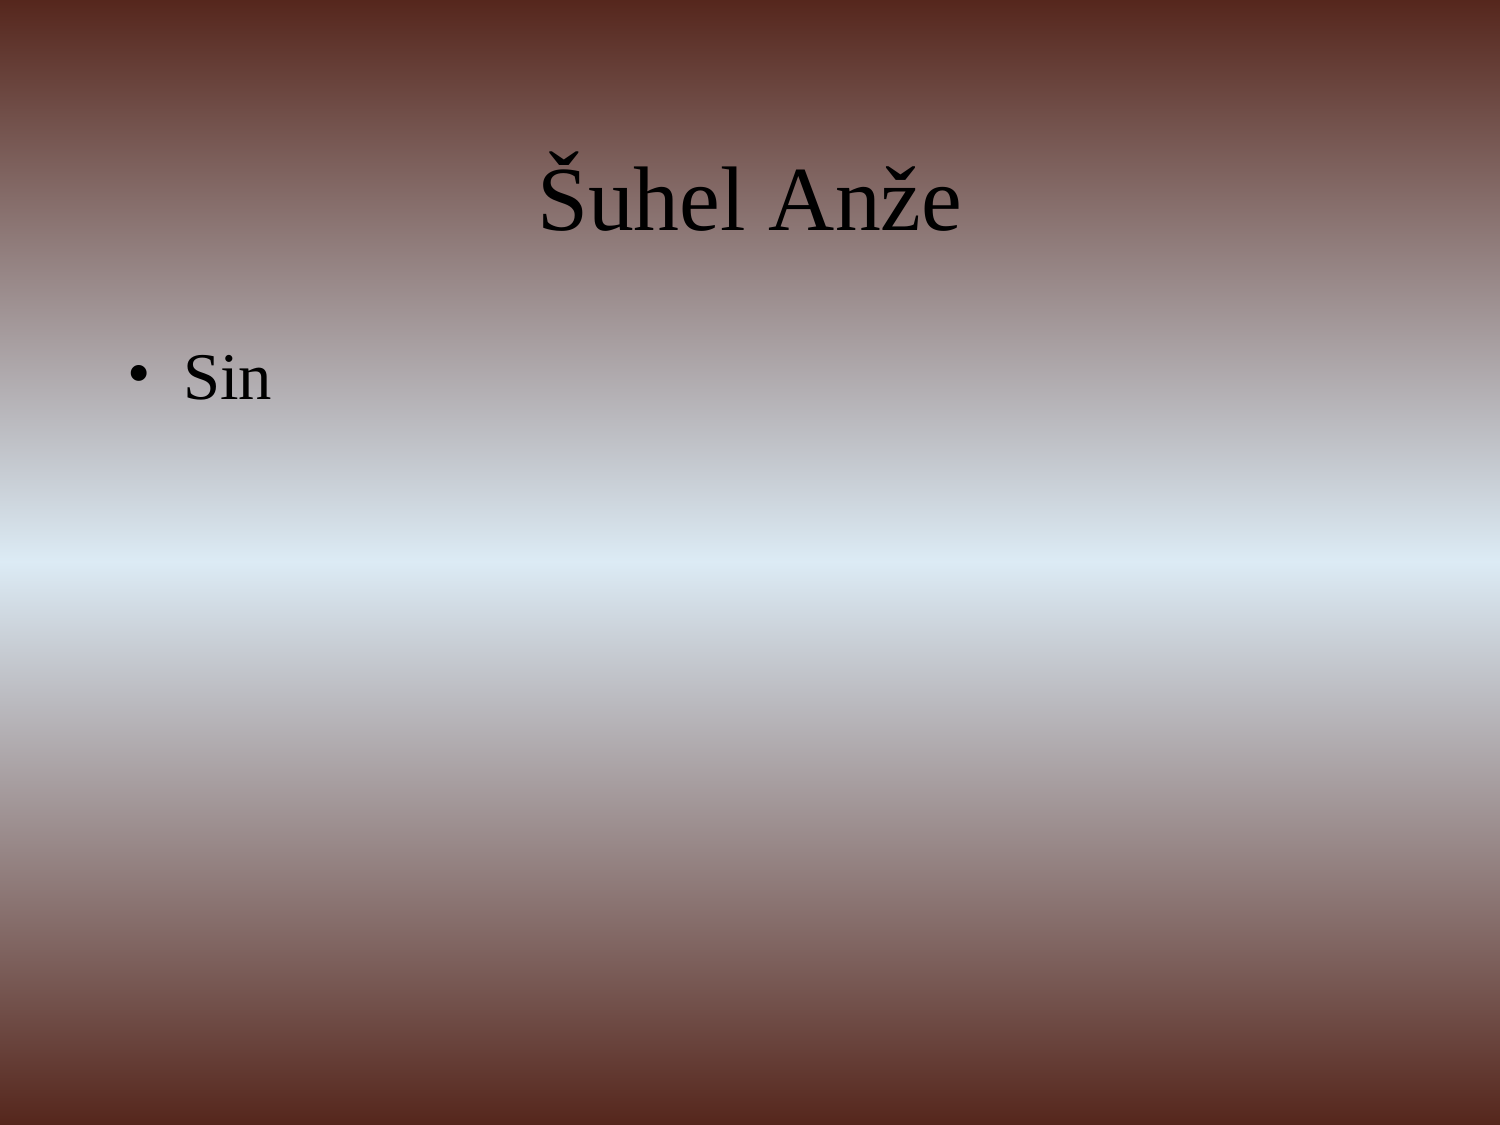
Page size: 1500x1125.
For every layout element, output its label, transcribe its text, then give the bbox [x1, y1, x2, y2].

list Sin [112, 324, 1388, 1000]
title Šuhel Anže [112, 99, 1388, 288]
